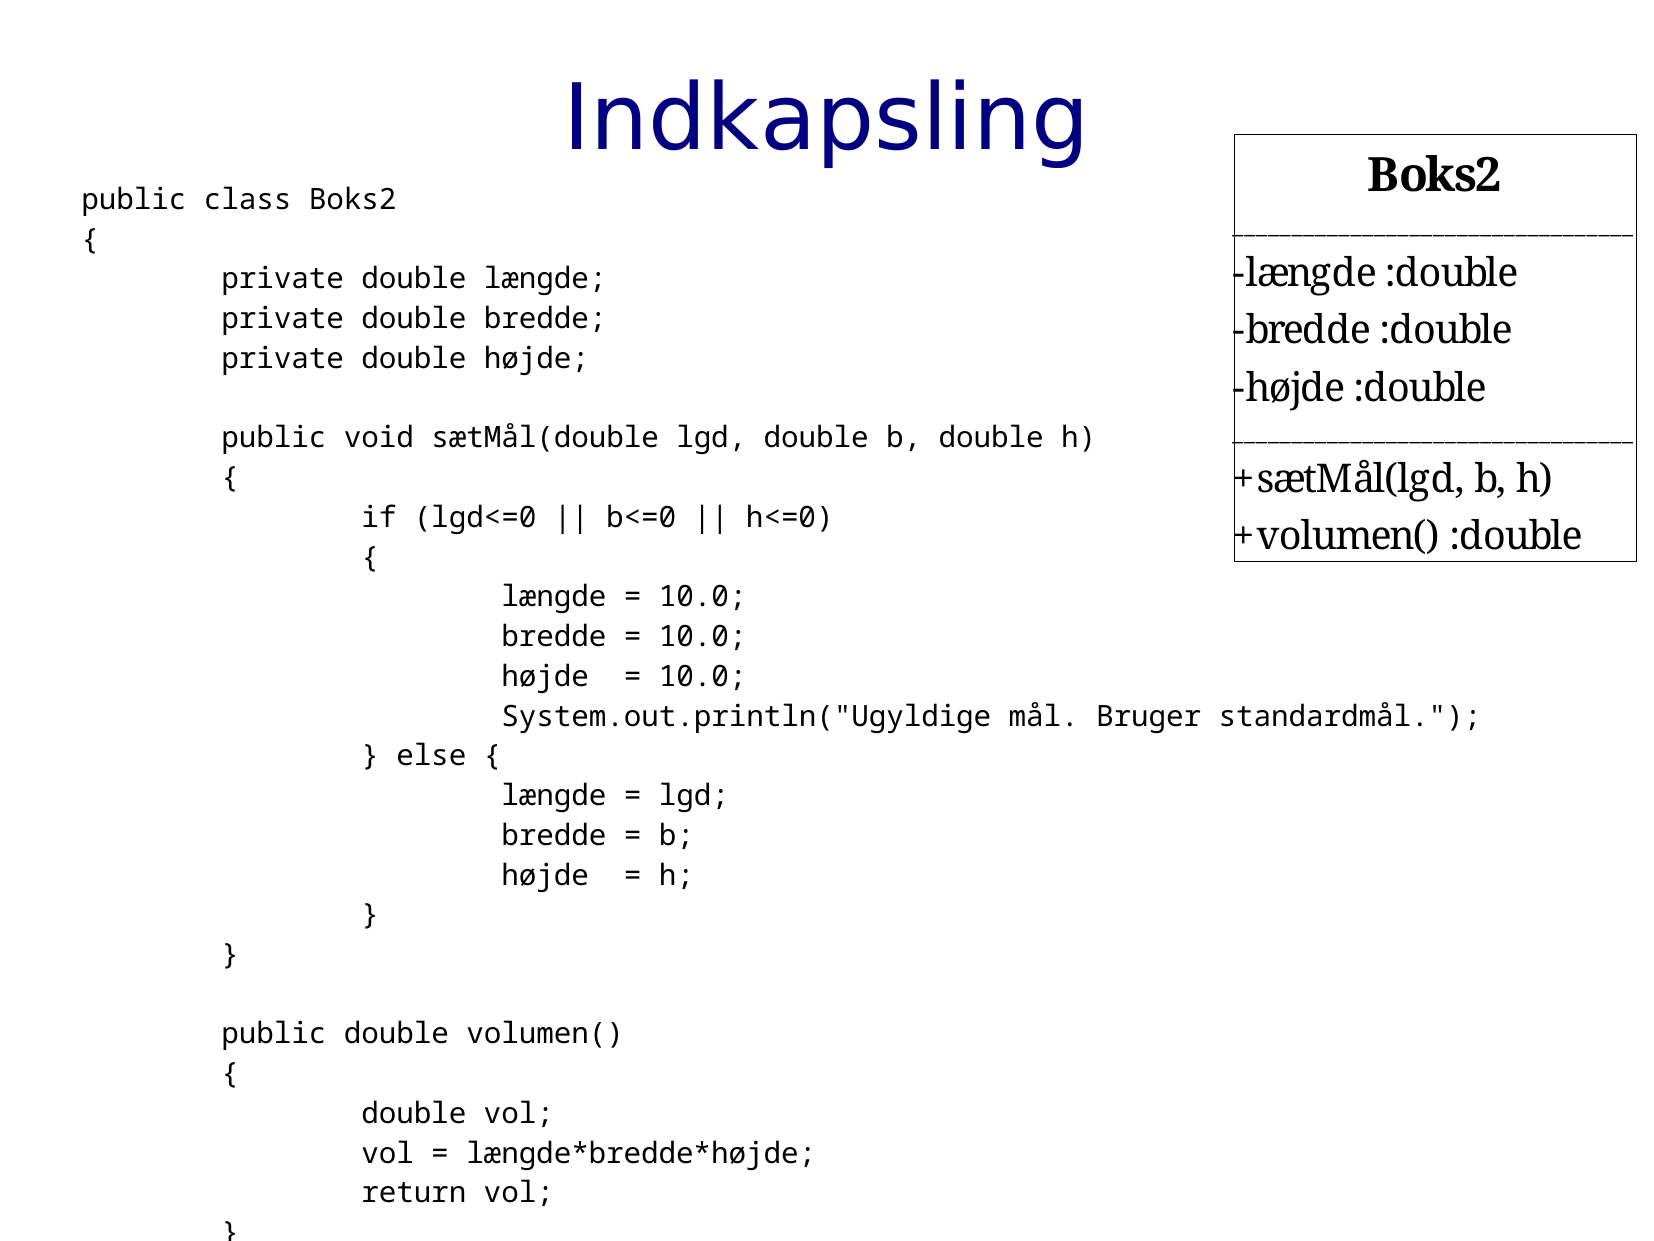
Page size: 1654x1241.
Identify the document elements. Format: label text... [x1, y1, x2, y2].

text_box public class Boks2 { private double længde; private double bredde; private double højde; public void sætMål(double lgd, double b, double h) { if (lgd<=0 || b<=0 || h<=0) { længde = 10.0; bredde = 10.0; højde = 10.0; System.out.println("Ugyldige mål. Bruger standardmål."); } else { længde = lgd; bredde = b; højde = h; } } public double volumen() { double vol; vol = længde*bredde*højde; return vol; } } [75, 172, 1488, 1116]
chart [1210, 106, 1654, 588]
title Indkapsling [105, 14, 1549, 172]
